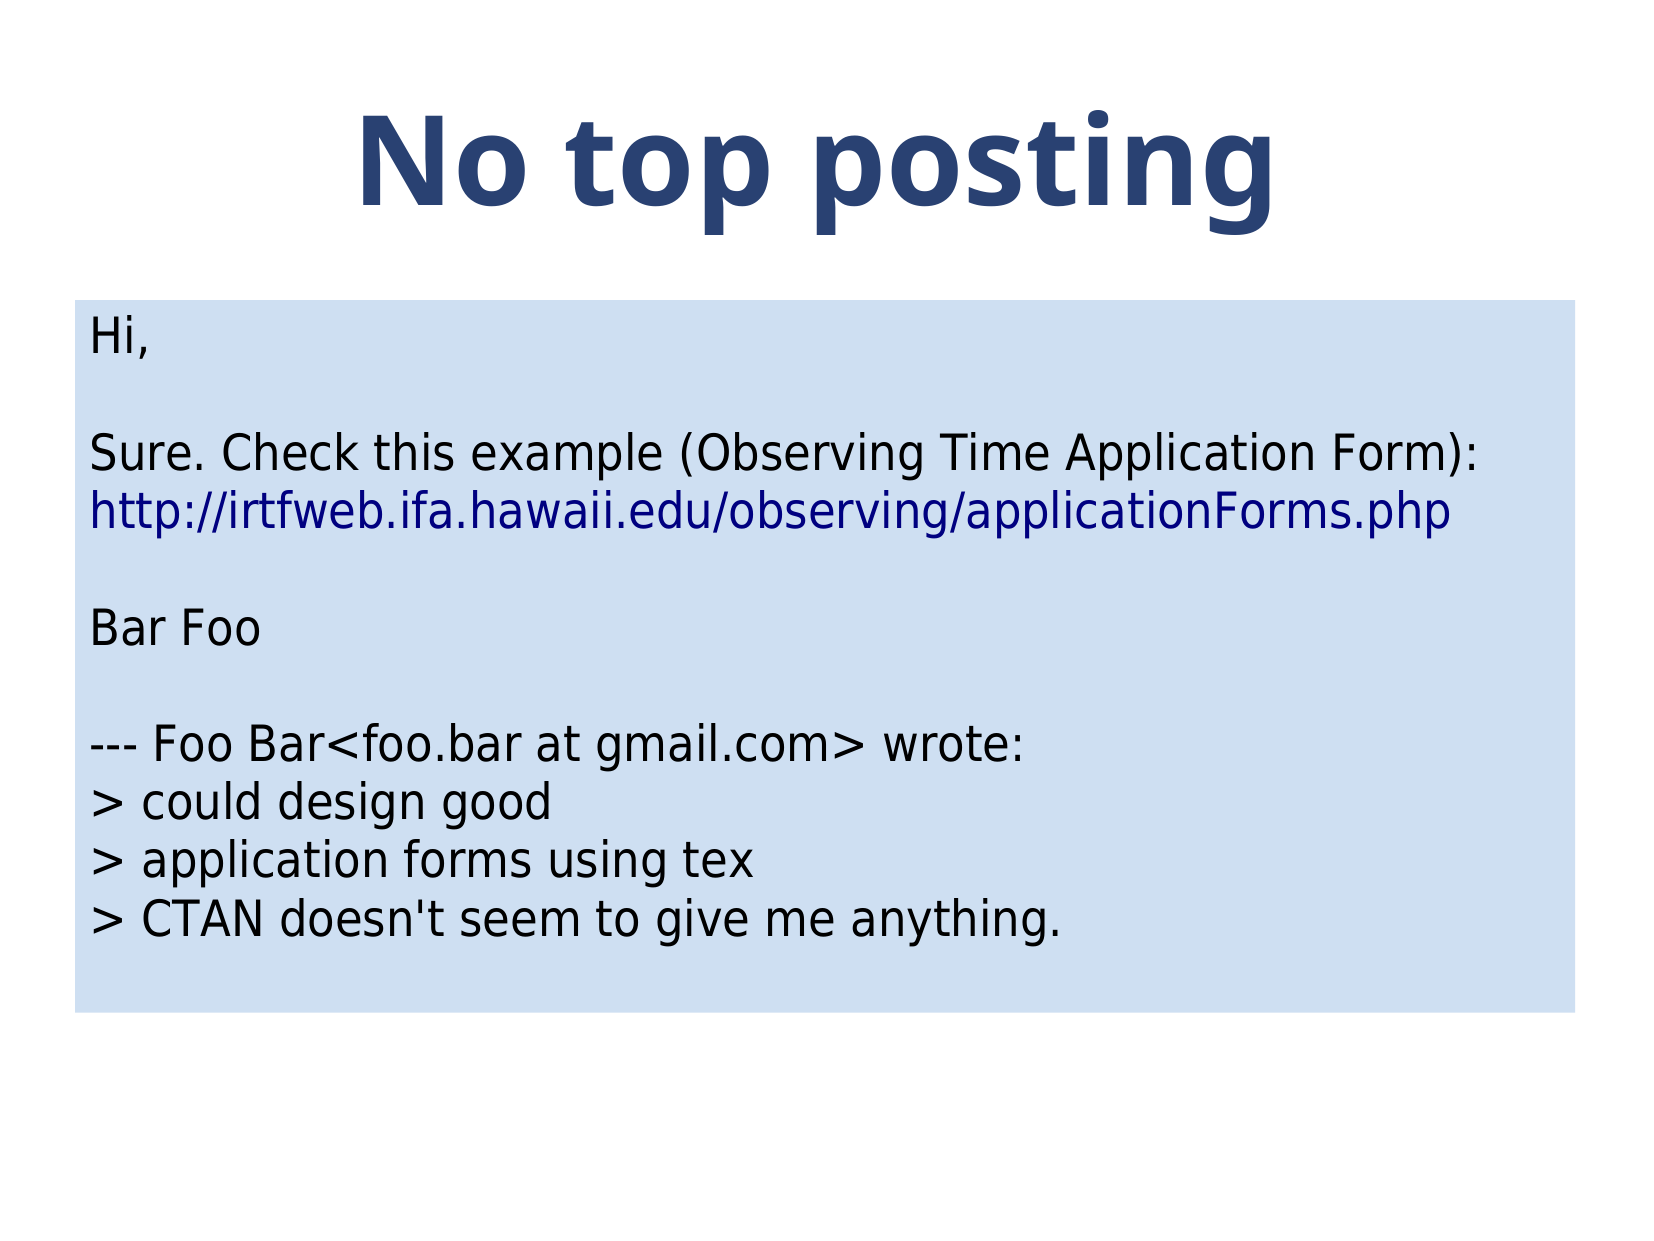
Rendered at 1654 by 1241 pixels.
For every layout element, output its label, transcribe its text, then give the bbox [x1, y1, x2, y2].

text_box Hi, Sure. Check this example (Observing Time Application Form): http://irtfweb.ifa.hawaii.edu/observing/applicationForms.php Bar Foo --- Foo Bar<foo.bar at gmail.com> wrote: > could design good > application forms using tex > CTAN doesn't seem to give me anything. [75, 300, 1576, 1013]
text_box No top posting [337, 64, 1426, 252]
